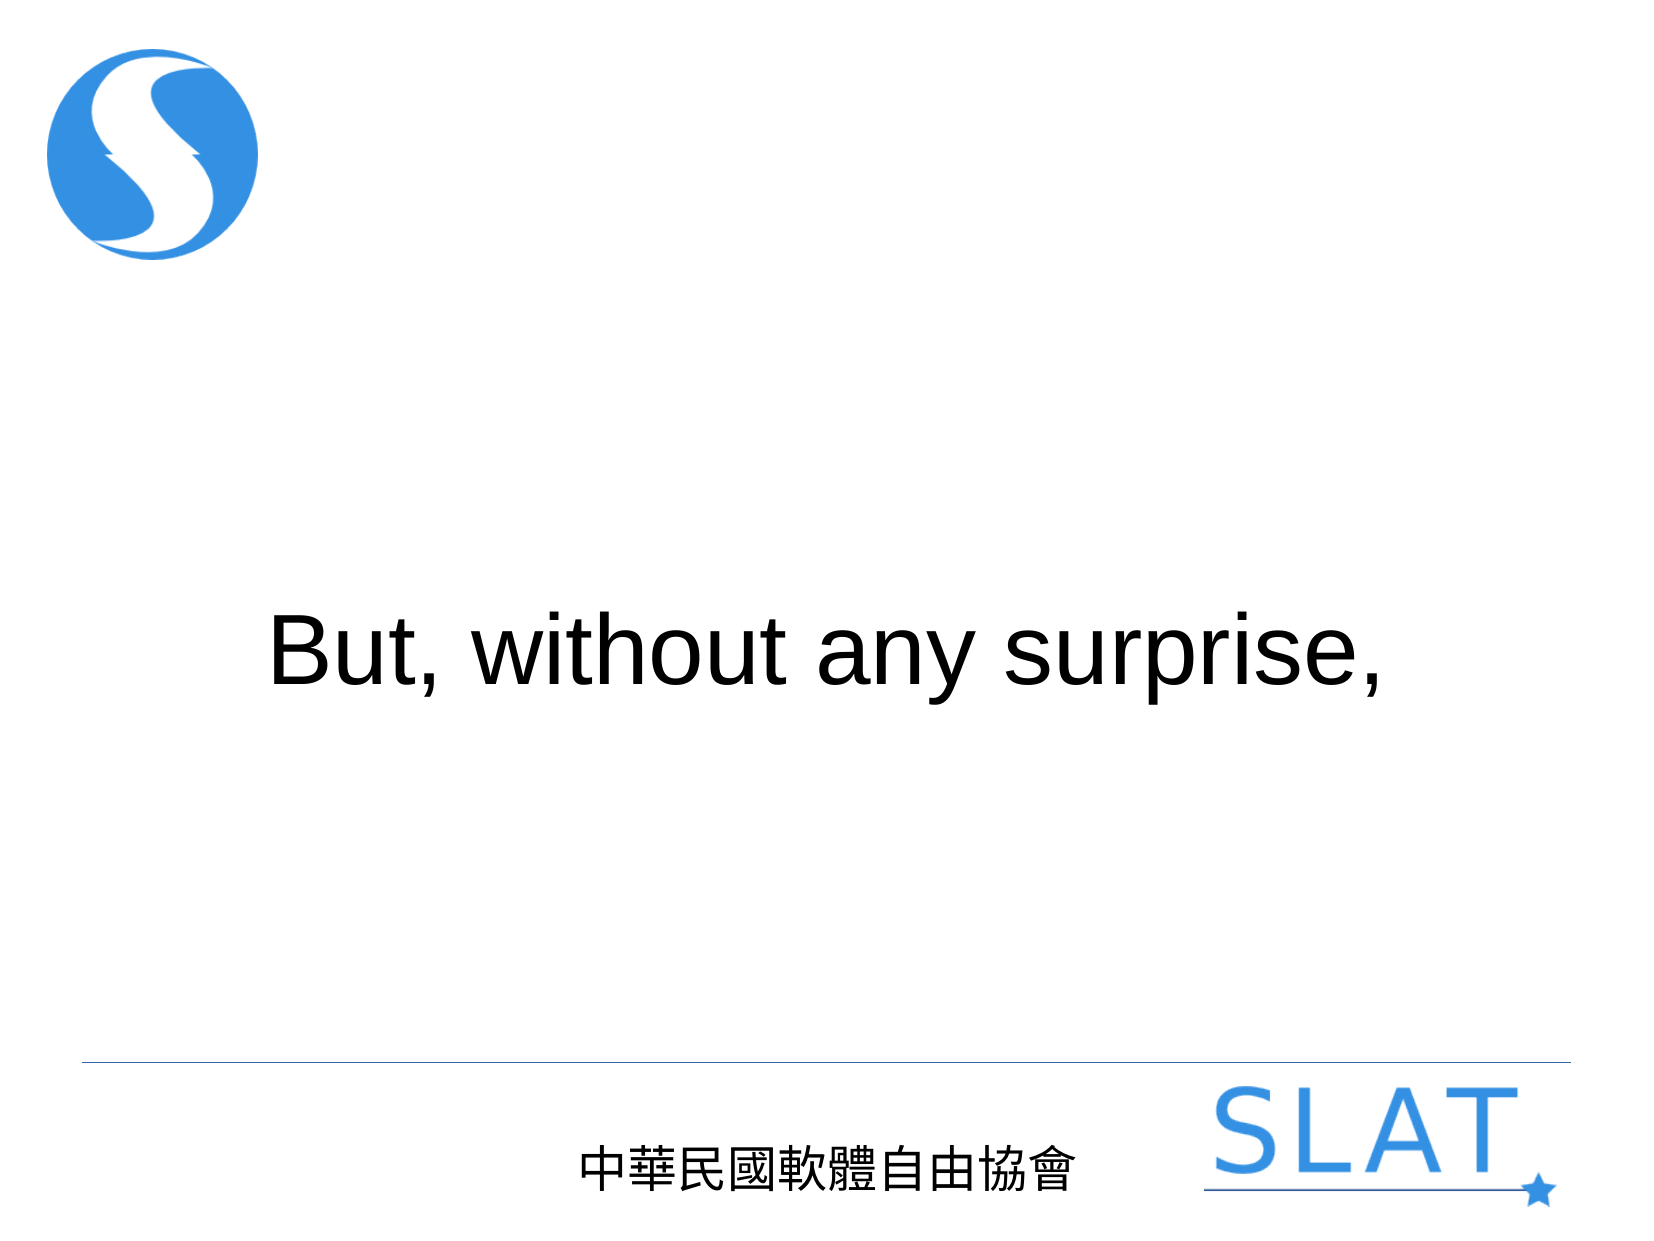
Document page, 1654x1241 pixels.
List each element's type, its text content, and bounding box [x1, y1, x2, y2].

picture [1204, 1086, 1557, 1207]
subtitle But, without any surprise, [82, 290, 1571, 1010]
picture [47, 49, 258, 260]
